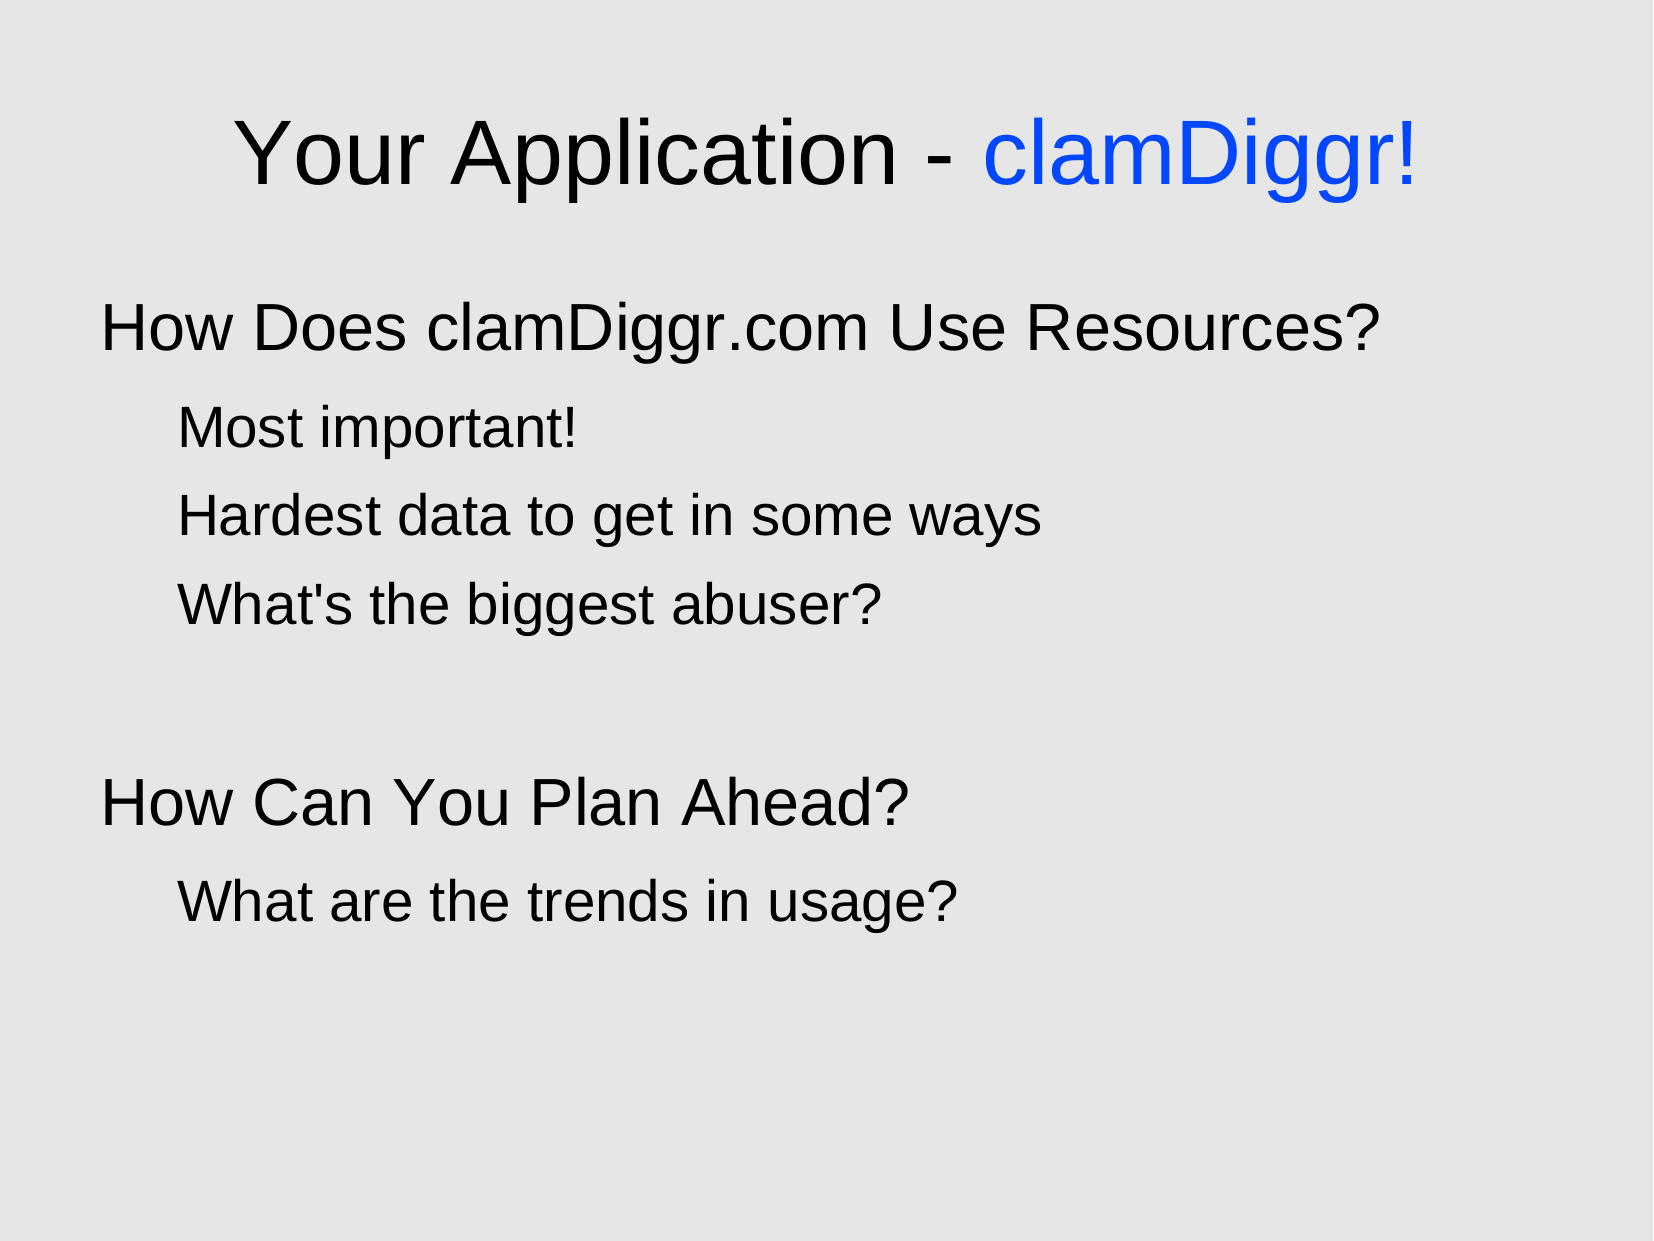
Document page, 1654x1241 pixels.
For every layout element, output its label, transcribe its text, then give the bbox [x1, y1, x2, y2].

title Your Application - clamDiggr! [82, 49, 1571, 257]
list How Does clamDiggr.com Use Resources? Most important! Hardest data to get in some ways What's the biggest abuser? How Can You Plan Ahead? What are the trends in usage? [82, 290, 1571, 1109]
